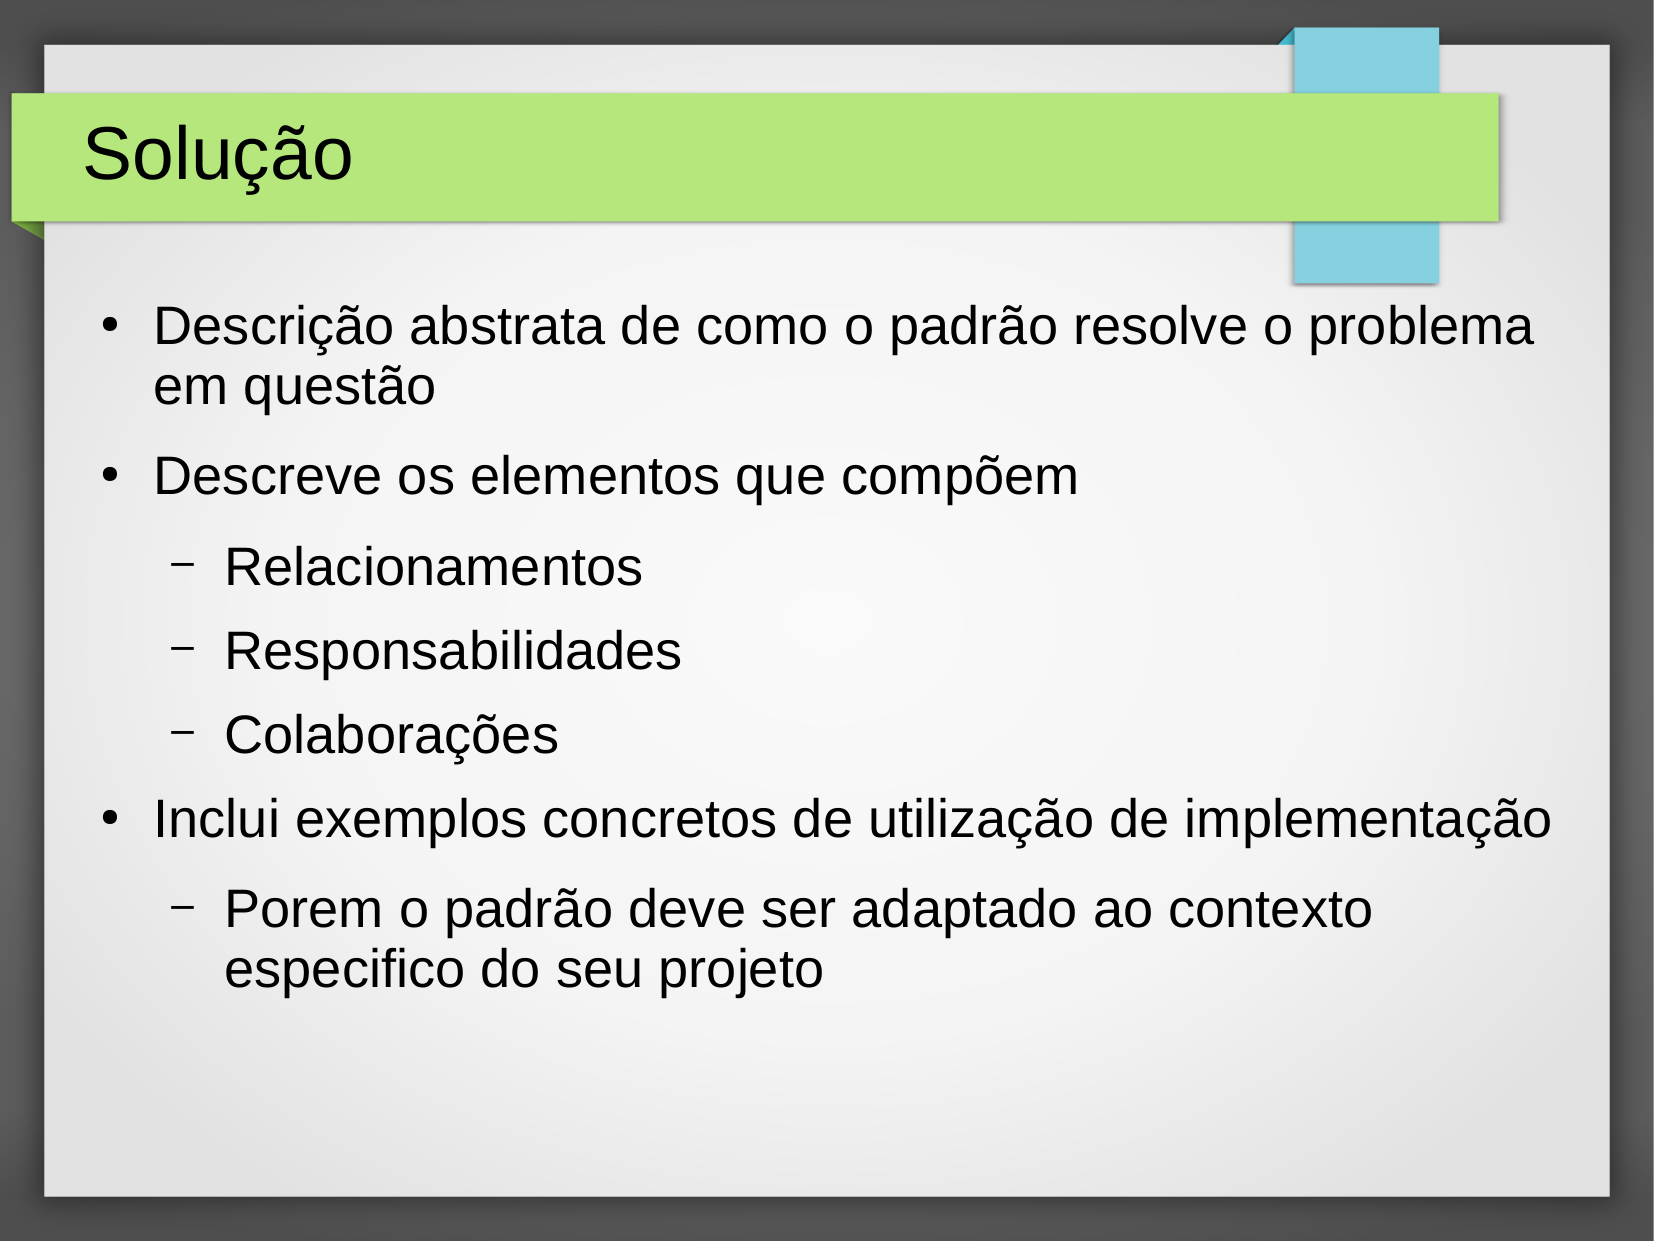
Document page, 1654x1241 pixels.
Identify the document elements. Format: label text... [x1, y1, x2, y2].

list Descrição abstrata de como o padrão resolve o problema em questão Descreve os elementos que compõem Relacionamentos Responsabilidades Colaborações Inclui exemplos concretos de utilização de implementação Porem o padrão deve ser adaptado ao contexto especifico do seu projeto [82, 295, 1571, 1015]
picture [0, 0, 1654, 1241]
title Solução [82, 94, 1264, 213]
